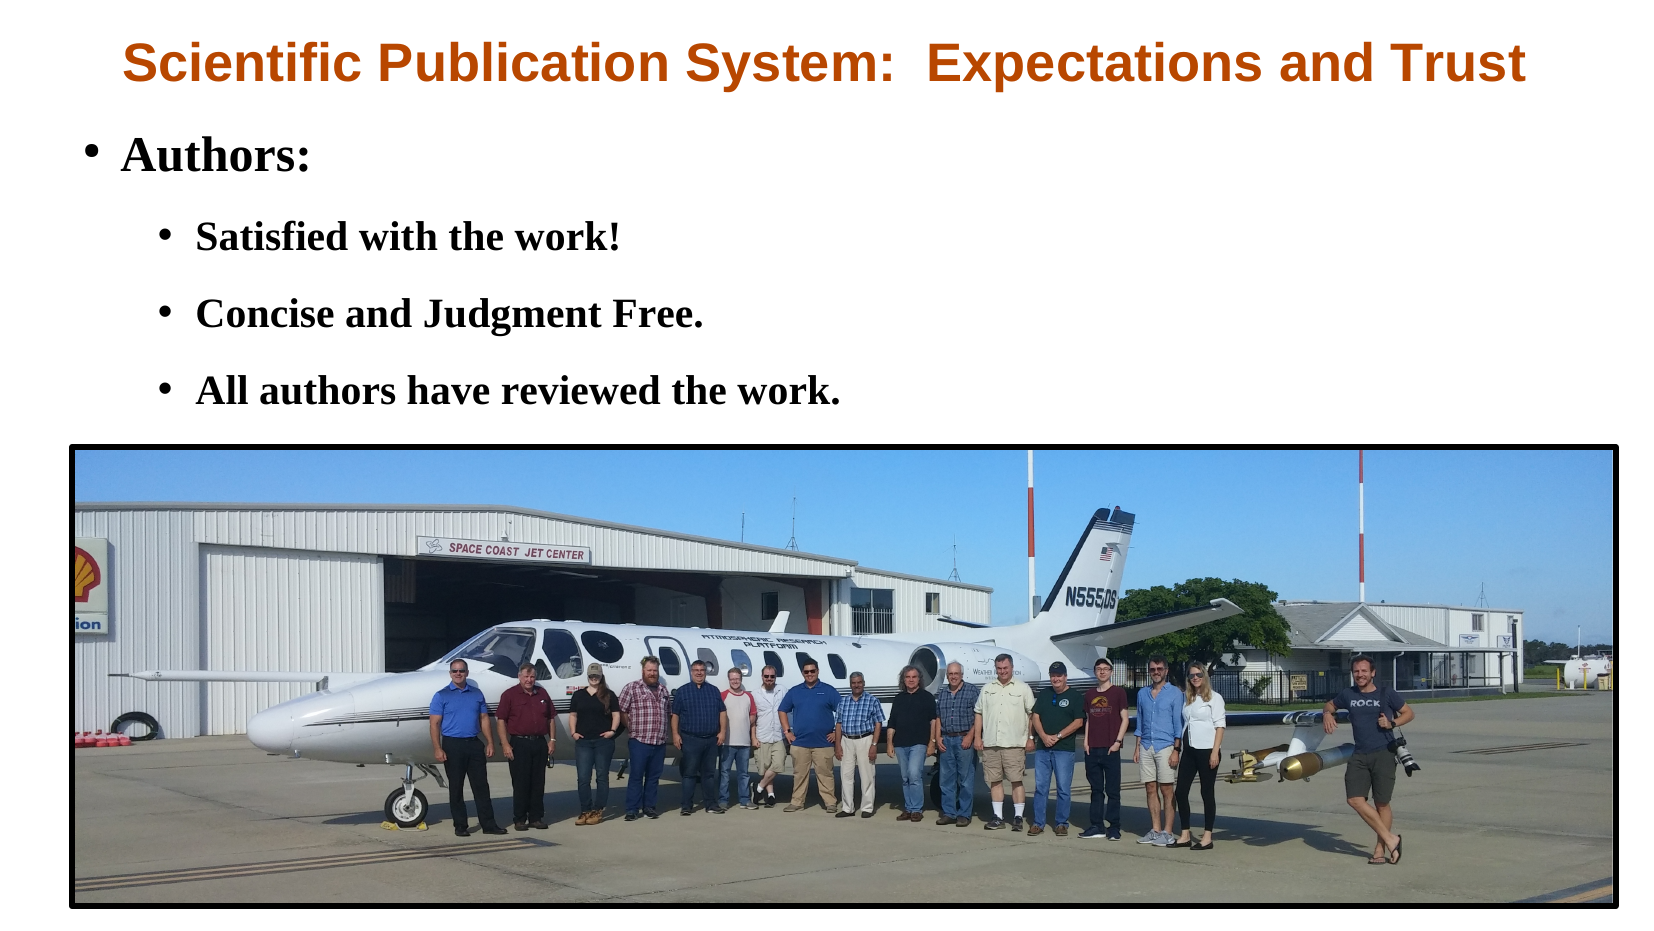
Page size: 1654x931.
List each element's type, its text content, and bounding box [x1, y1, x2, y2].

picture [75, 449, 1613, 904]
text_box Scientific Publication System: Expectations and Trust [0, 20, 1651, 105]
text_box Authors: Satisfied with the work! Concise and Judgment Free. All authors have reviewed the work. [68, 114, 1538, 421]
